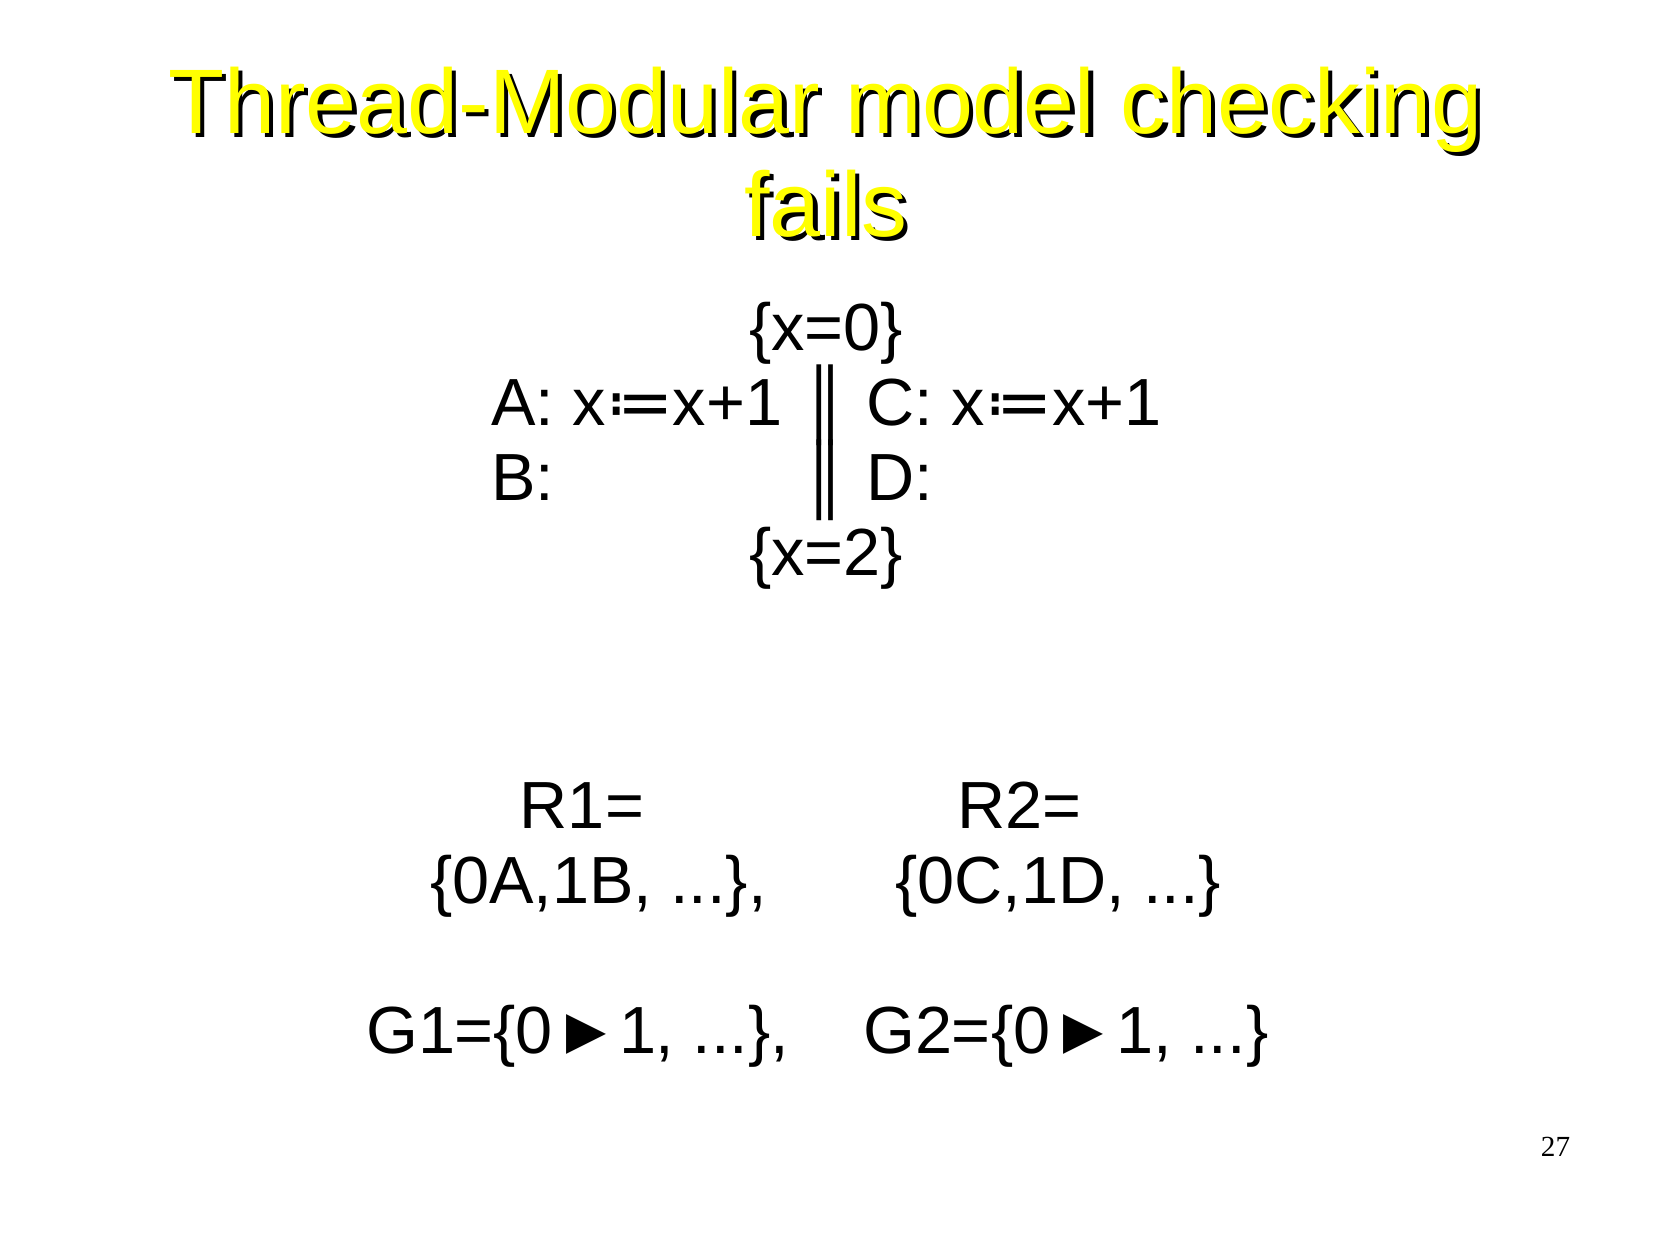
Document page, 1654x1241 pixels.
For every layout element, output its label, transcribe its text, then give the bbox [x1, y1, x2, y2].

title Thread-Modular model checking fails [82, 50, 1571, 256]
list {x=0} A: x≔x+1 ║ C: x≔x+1 B: ║ D: {x=2} R1= R2= {0A,1B, ...}, {0C,1D, ...} G1={0►1, ...}, G2={0►1, ...} [82, 290, 1571, 1109]
